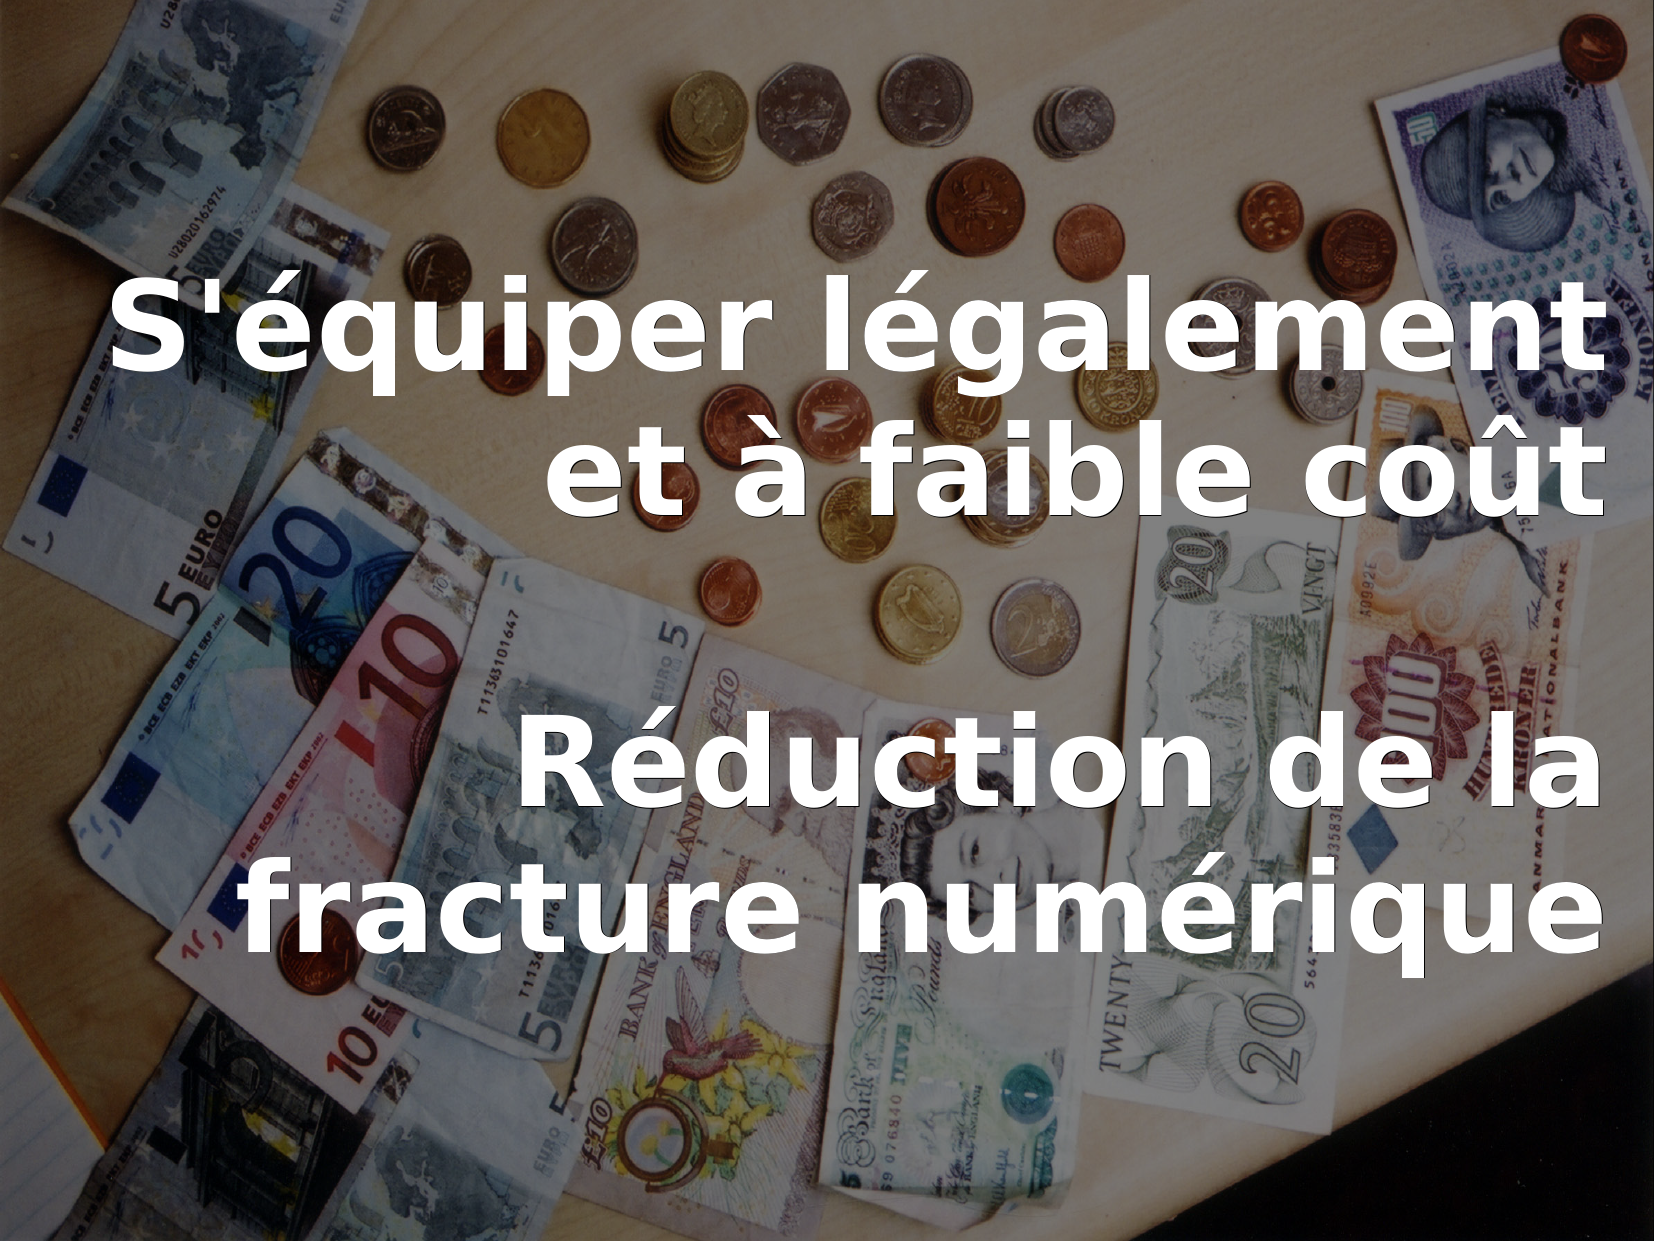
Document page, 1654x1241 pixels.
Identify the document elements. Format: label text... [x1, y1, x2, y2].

text_box S'équiper légalement et à faible coût Réduction de la fracture numérique [14, 246, 1625, 990]
picture [0, 0, 1654, 1241]
